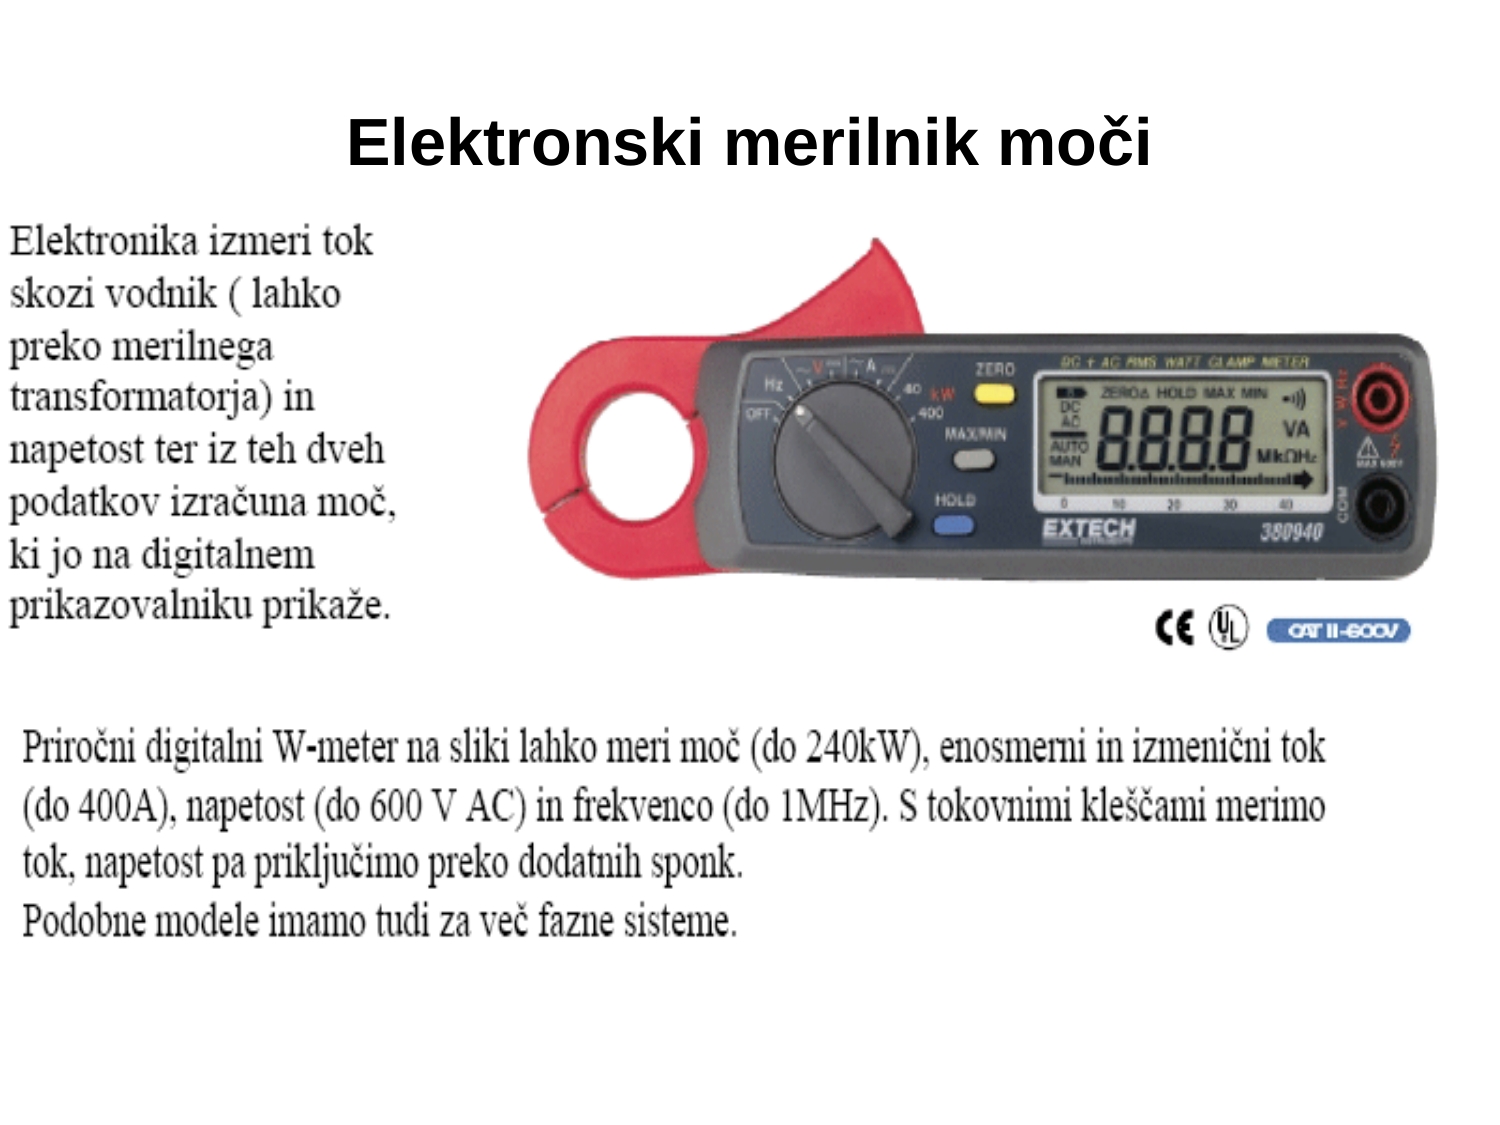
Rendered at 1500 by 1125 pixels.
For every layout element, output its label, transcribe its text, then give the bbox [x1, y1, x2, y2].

picture [0, 172, 1459, 988]
title Elektronski merilnik moči [75, 45, 1426, 172]
